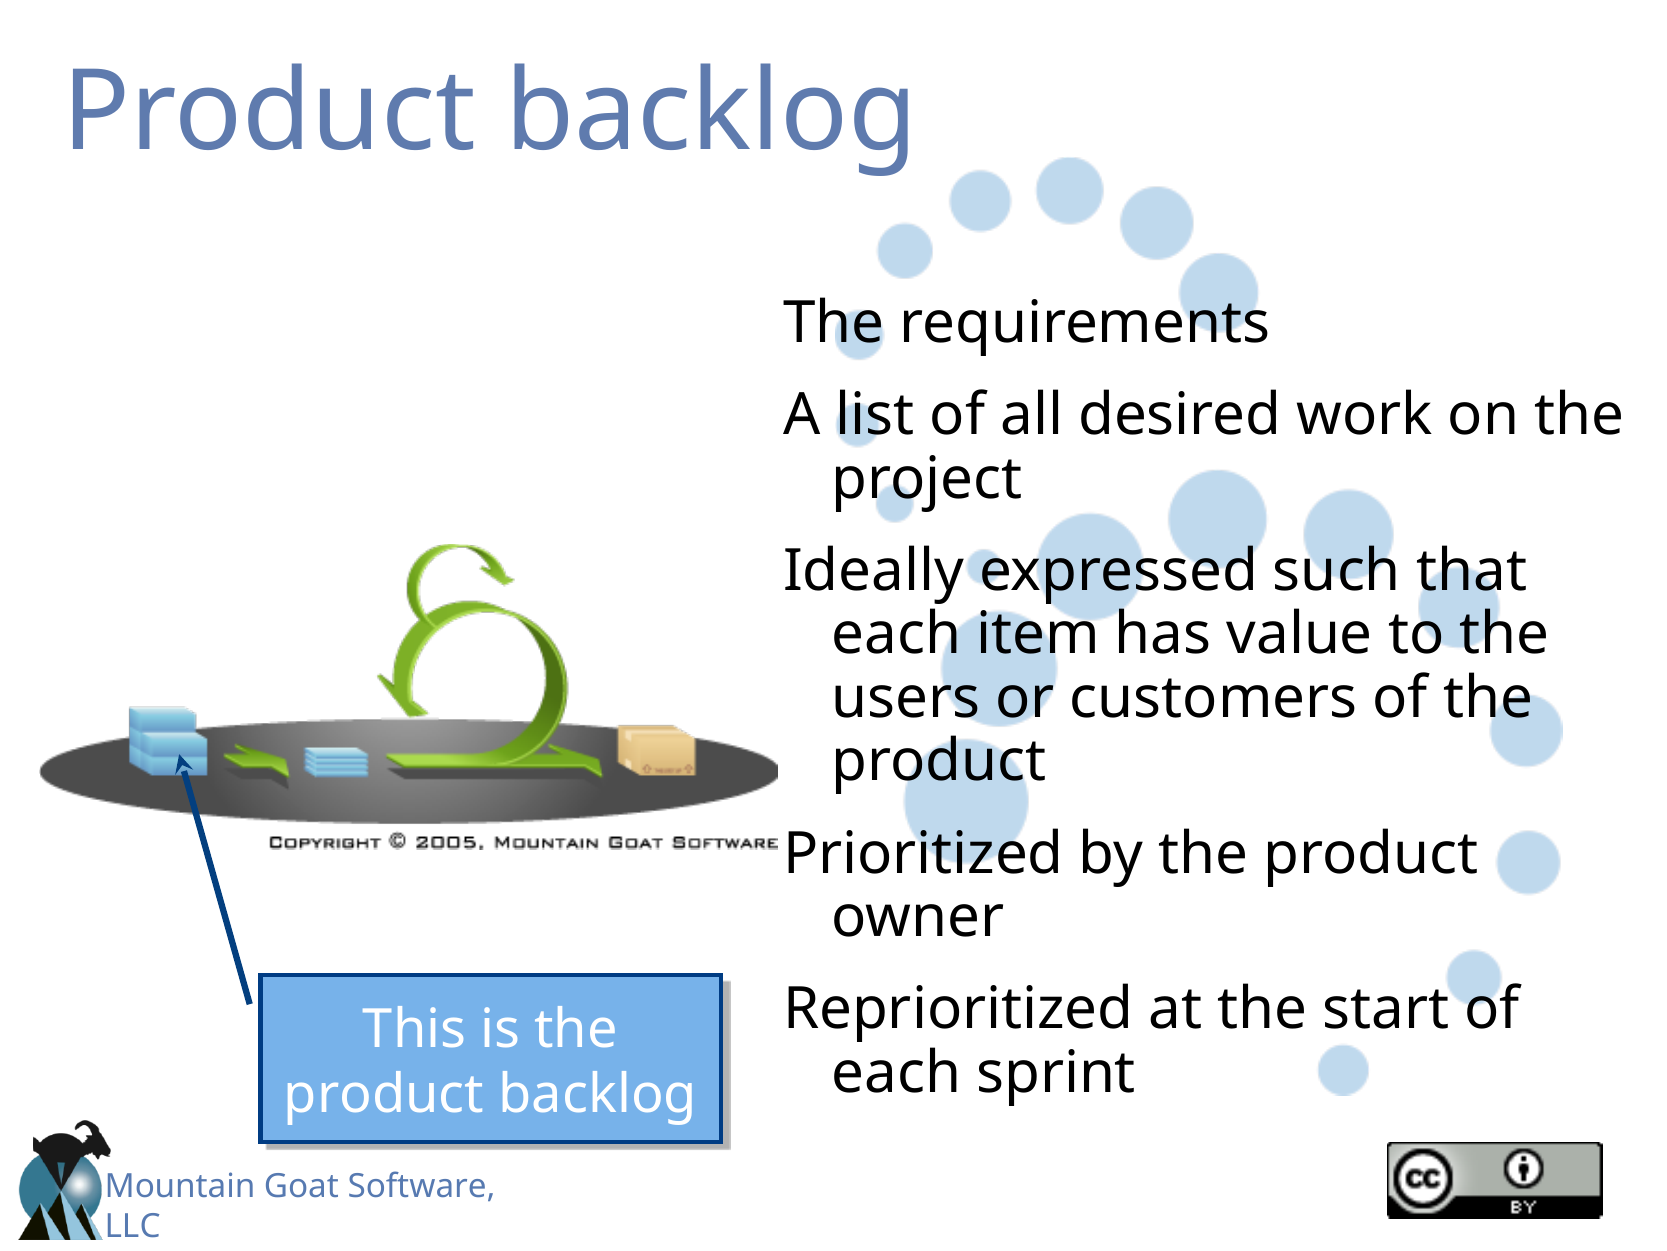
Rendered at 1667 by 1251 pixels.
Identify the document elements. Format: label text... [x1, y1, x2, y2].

picture [835, 194, 1563, 285]
picture [39, 544, 778, 850]
picture [18, 1120, 111, 1240]
picture [1387, 1155, 1603, 1219]
text_box This is the product backlog [260, 975, 721, 1142]
list The requirements A list of all desired work on the project Ideally expressed such that each item has value to the users or customers of the product Prioritized by the product owner Reprioritized at the start of each sprint [735, 285, 1636, 1155]
title Product backlog [56, 18, 1609, 194]
